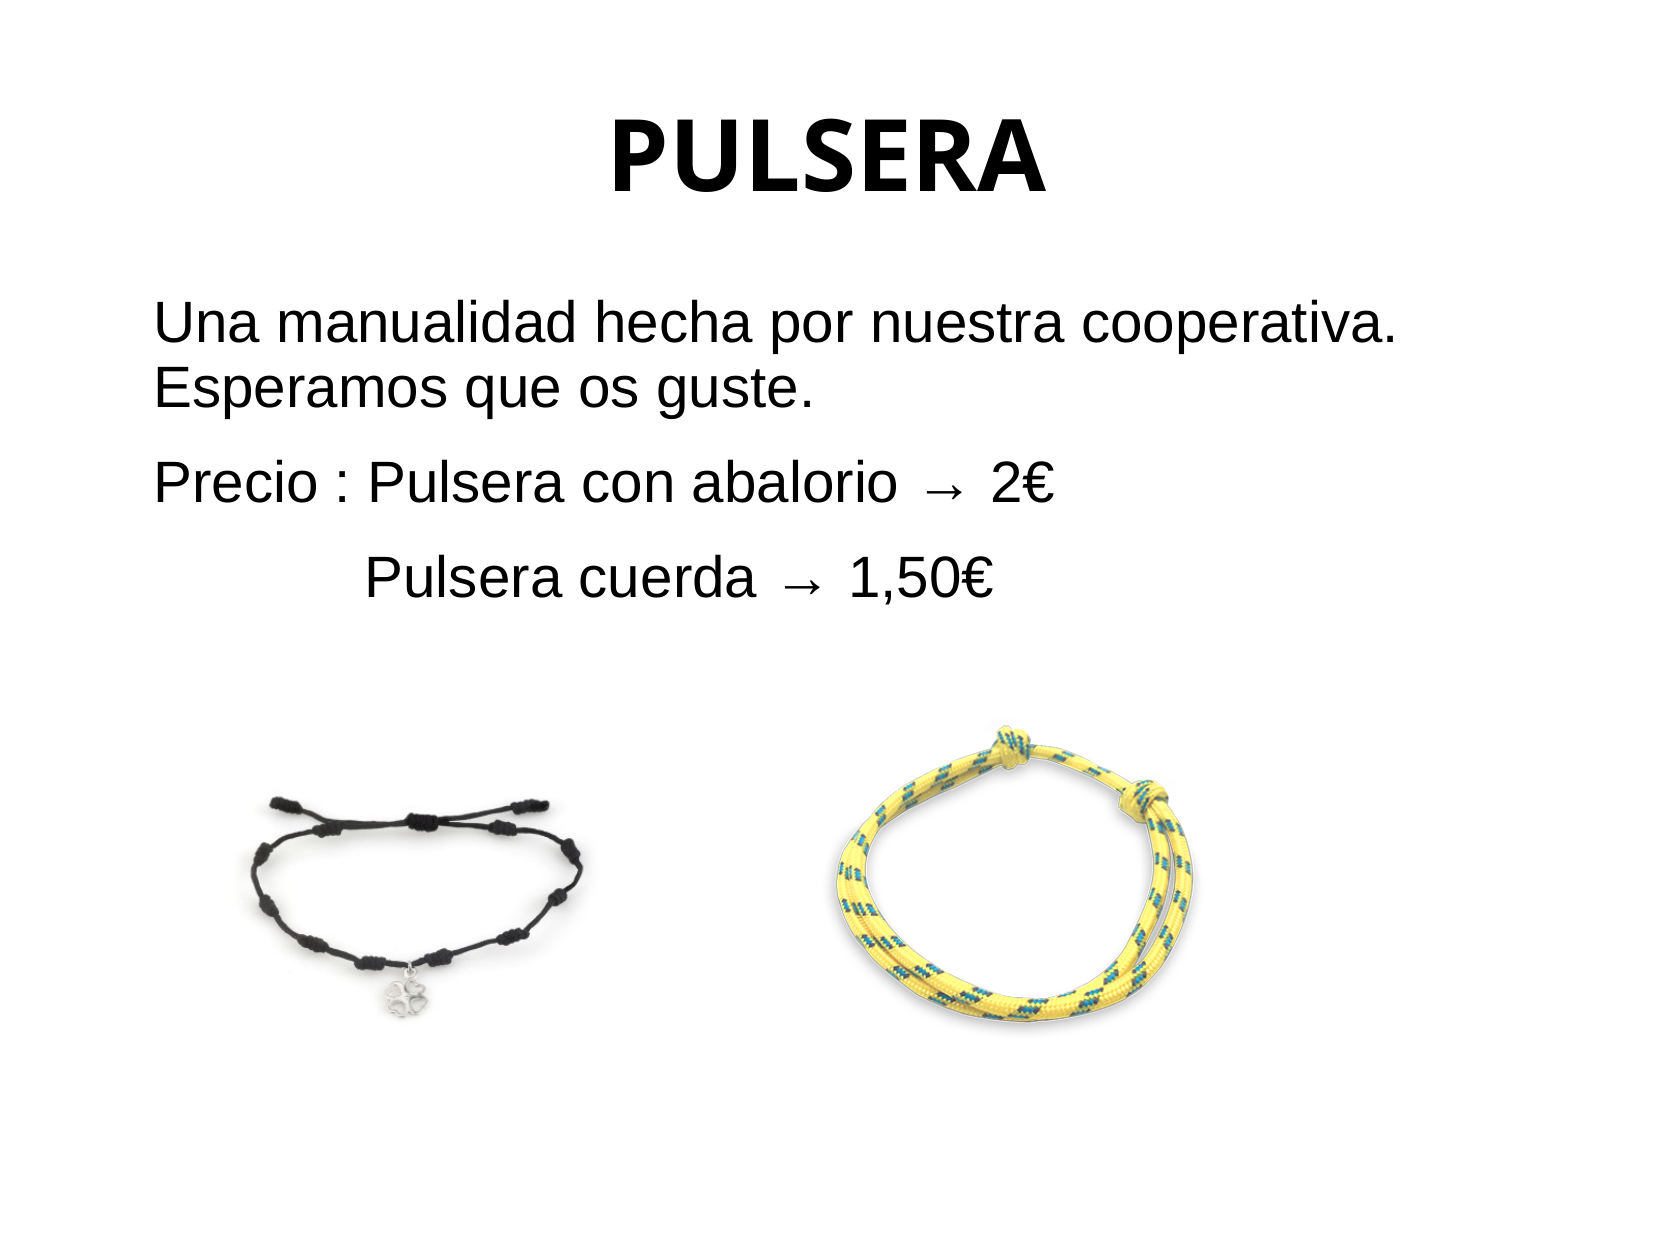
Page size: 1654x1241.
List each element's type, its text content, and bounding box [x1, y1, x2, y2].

picture [815, 686, 1230, 1072]
list Una manualidad hecha por nuestra cooperativa. Esperamos que os guste. Precio : Pulsera con abalorio → 2€ Pulsera cuerda → 1,50€ [82, 290, 1571, 1010]
picture [198, 695, 625, 1122]
title PULSERA [82, 49, 1571, 257]
